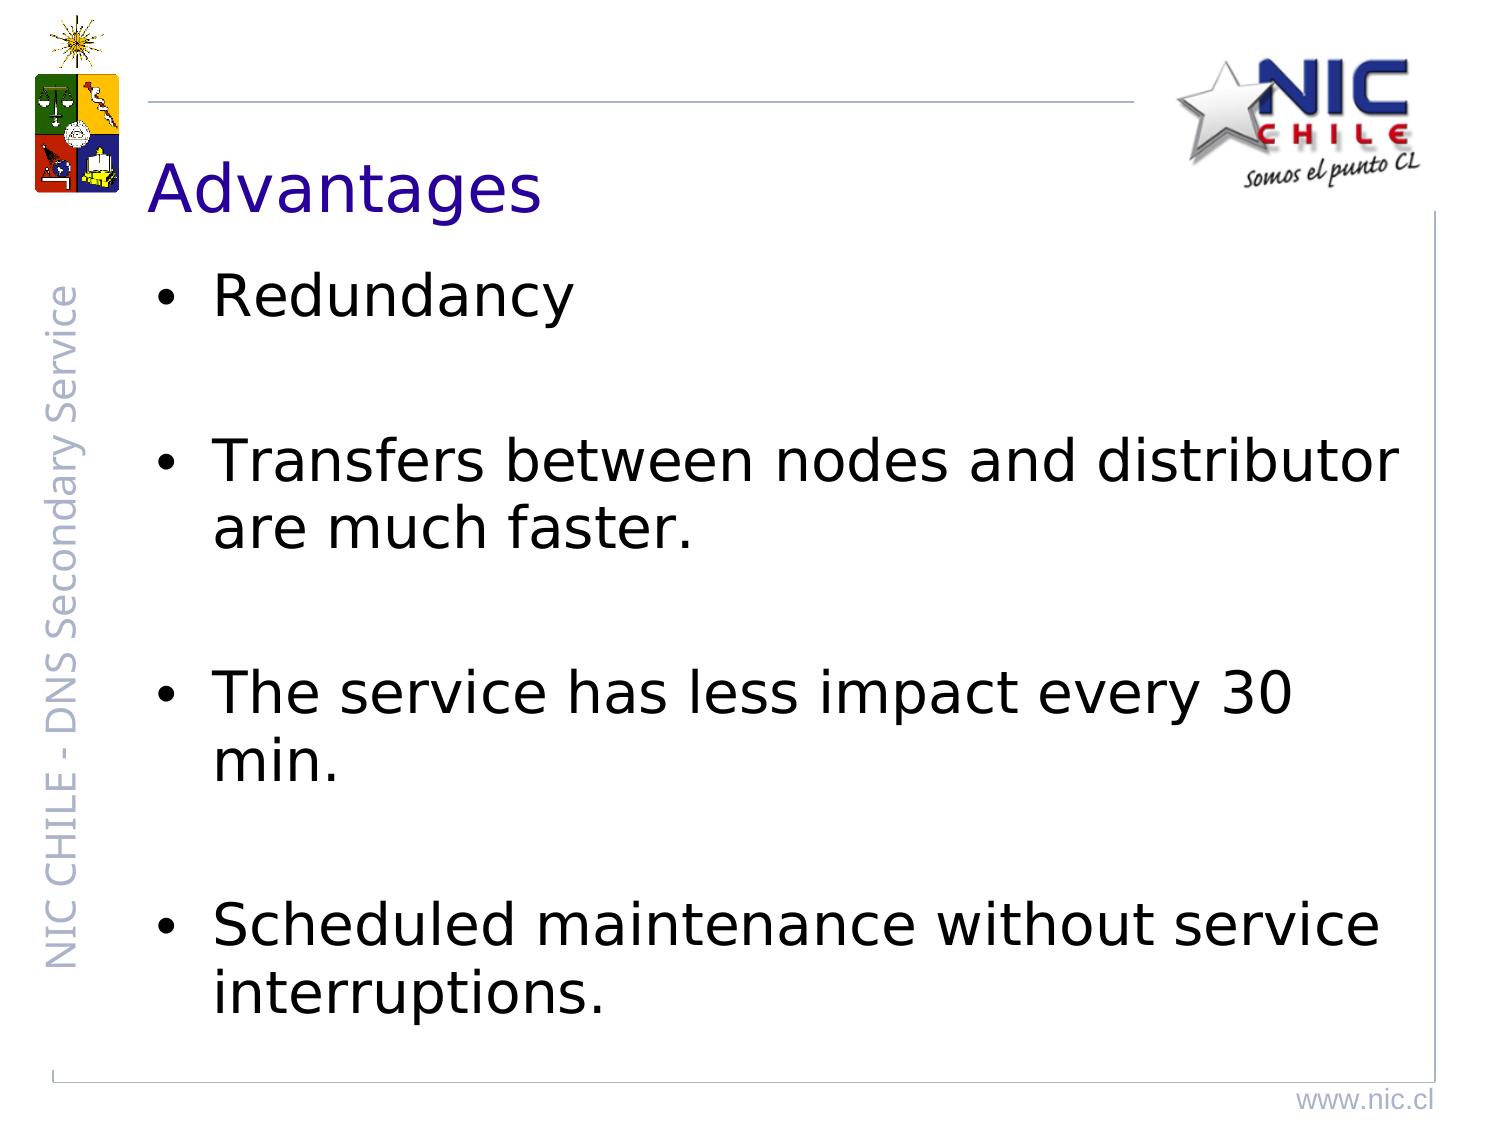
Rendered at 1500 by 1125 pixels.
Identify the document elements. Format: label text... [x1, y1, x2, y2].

picture [1134, 37, 1463, 211]
picture [30, 9, 124, 199]
list Redundancy Transfers between nodes and distributor are much faster. The service has less impact every 30 min. Scheduled maintenance without service interruptions. [100, 262, 1426, 1094]
title Advantages [147, 113, 1353, 262]
